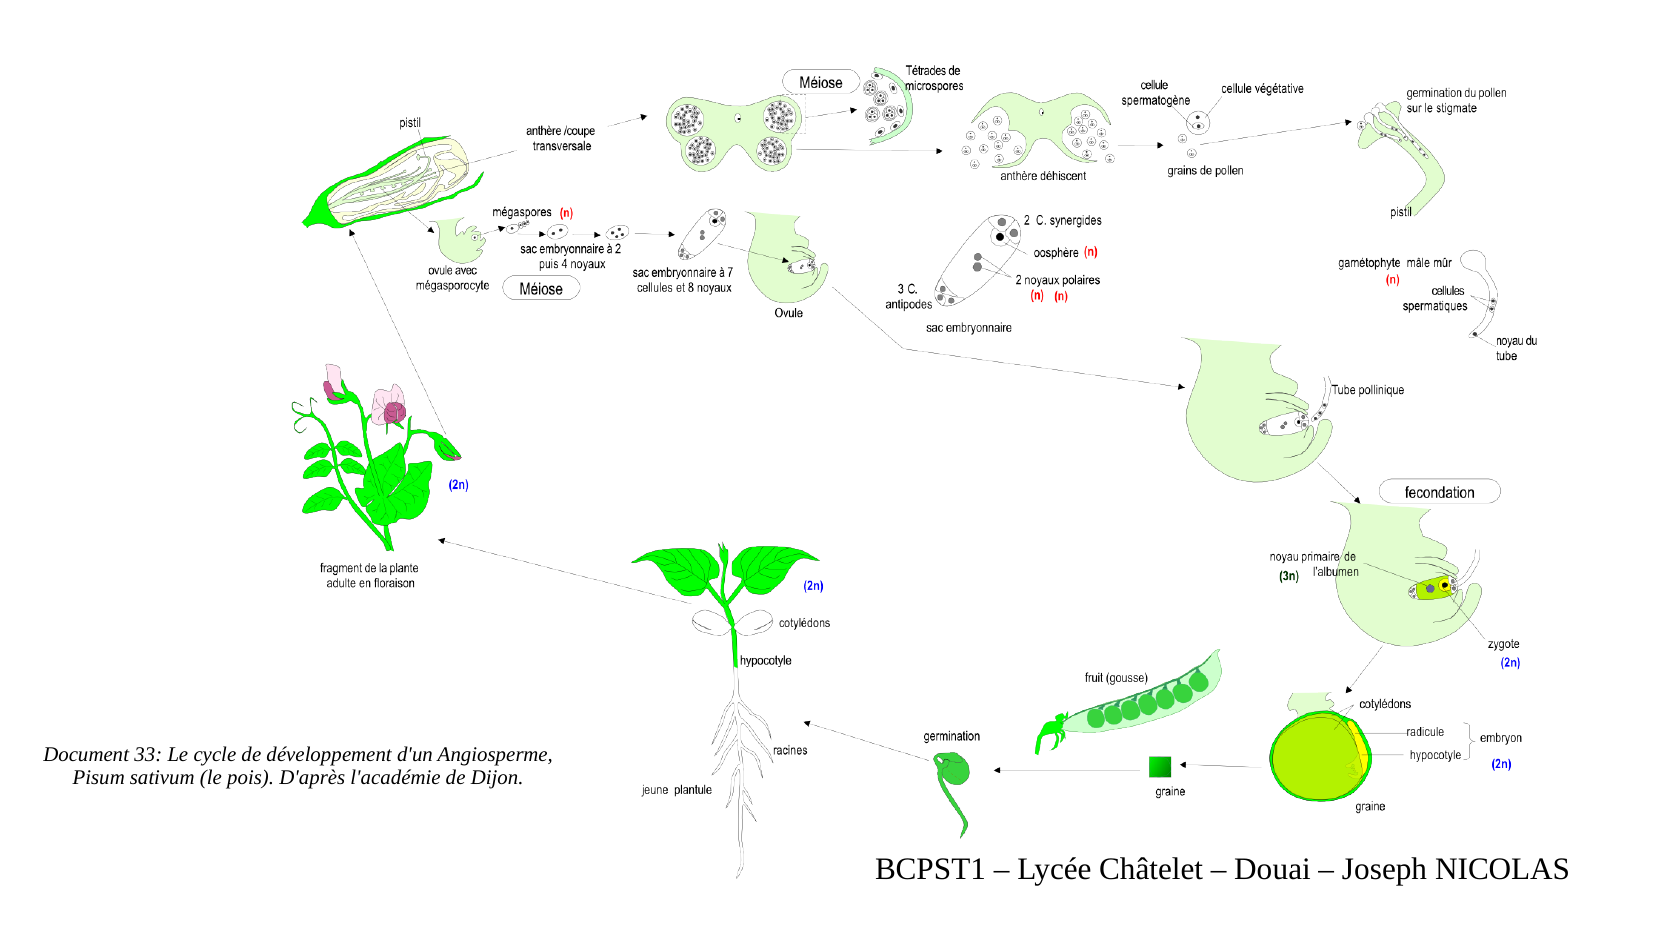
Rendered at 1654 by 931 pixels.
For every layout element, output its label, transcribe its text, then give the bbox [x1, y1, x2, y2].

text_box Document 33: Le cycle de développement d'un Angiosperme, Pisum sativum (le pois). D'après l'académie de Dijon. [41, 708, 289, 824]
picture [289, 65, 1537, 879]
text_box BCPST1 – Lycée Châtelet – Douai – Joseph NICOLAS [637, 832, 1571, 905]
